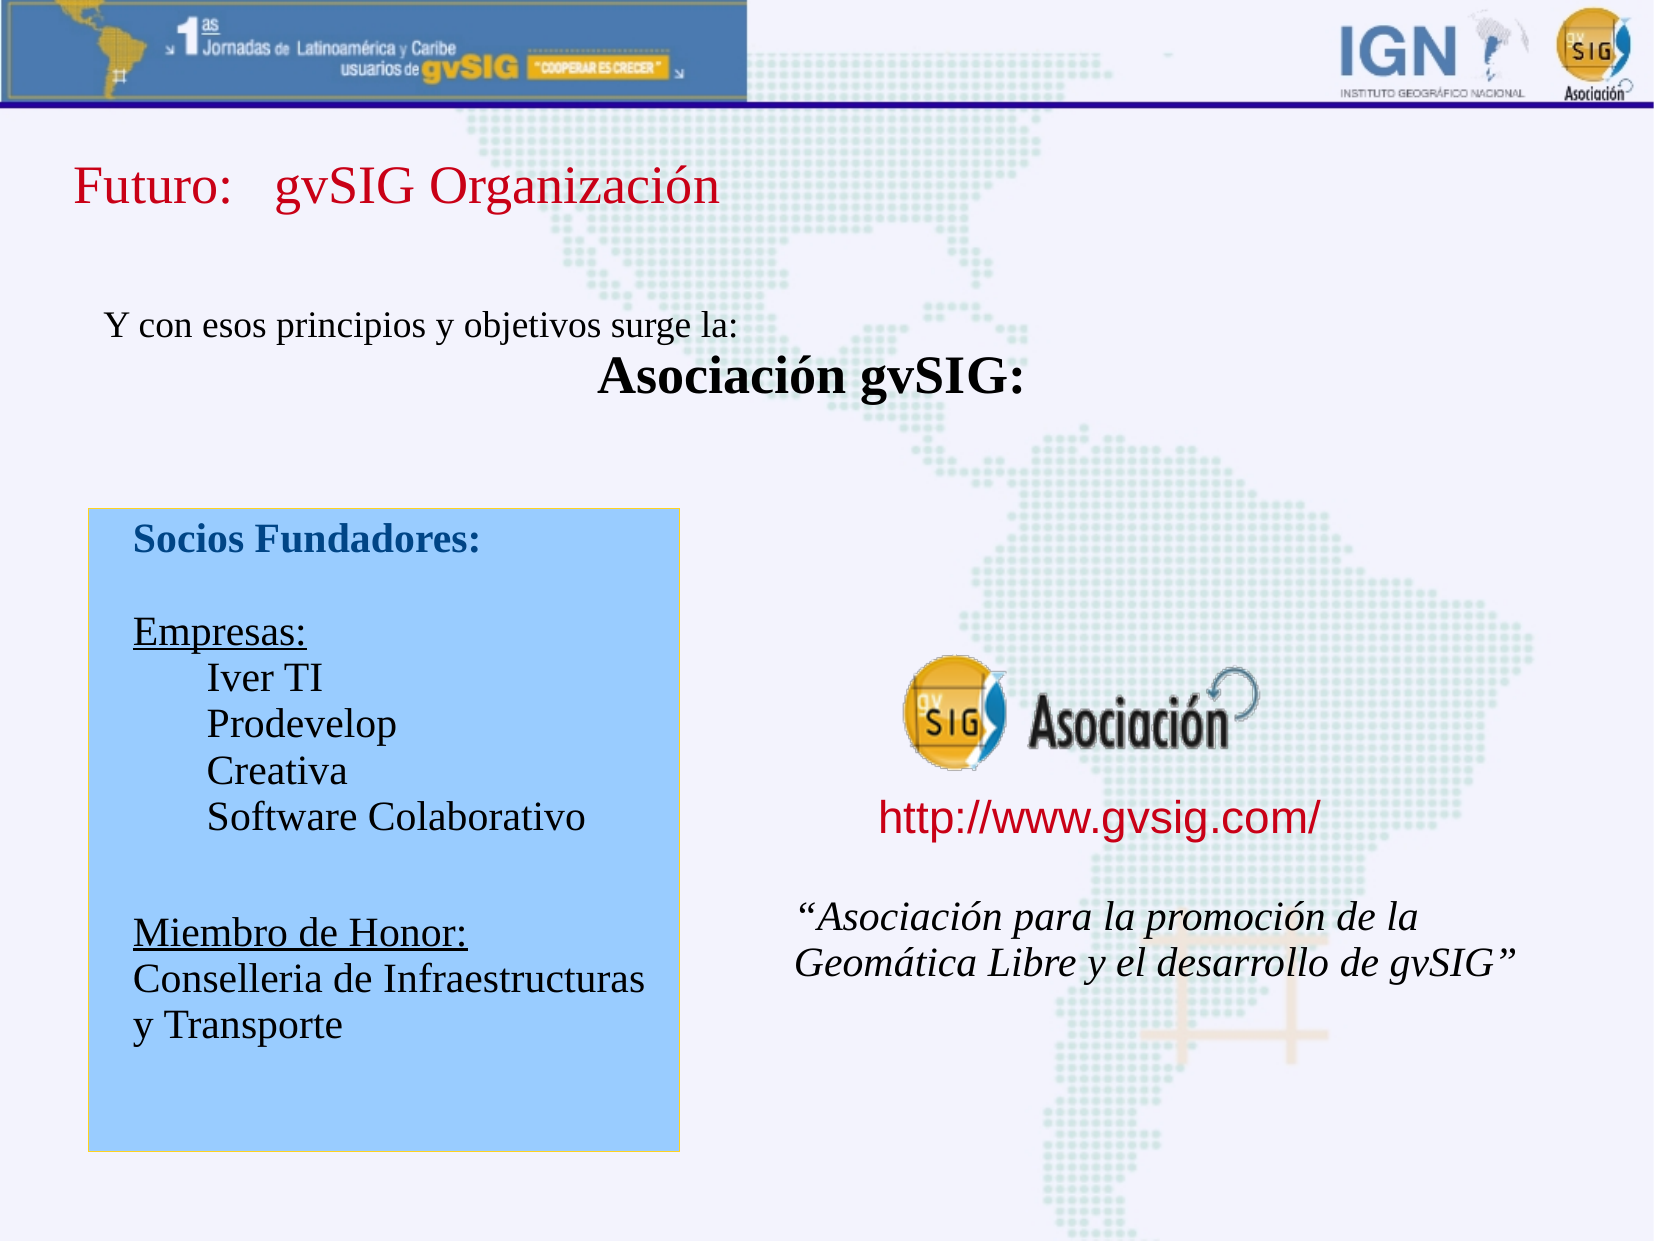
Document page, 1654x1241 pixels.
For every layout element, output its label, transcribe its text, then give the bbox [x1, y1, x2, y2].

text_box Futuro: gvSIG Organización [59, 147, 975, 229]
text_box [88, 508, 680, 1152]
text_box http://www.gvsig.com/ [841, 784, 1359, 878]
text_box Socios Fundadores: Empresas: Iver TI Prodevelop Creativa Software Colaborativo Miembro de Honor: Conselleria de Infraestructuras y Transporte [118, 508, 709, 1108]
picture [0, 0, 1654, 1241]
text_box “Asociación para la promoción de la Geomática Libre y el desarrollo de gvSIG” [779, 885, 1565, 1031]
text_box Y con esos principios y objetivos surge la: Asociación gvSIG: [88, 236, 1536, 870]
